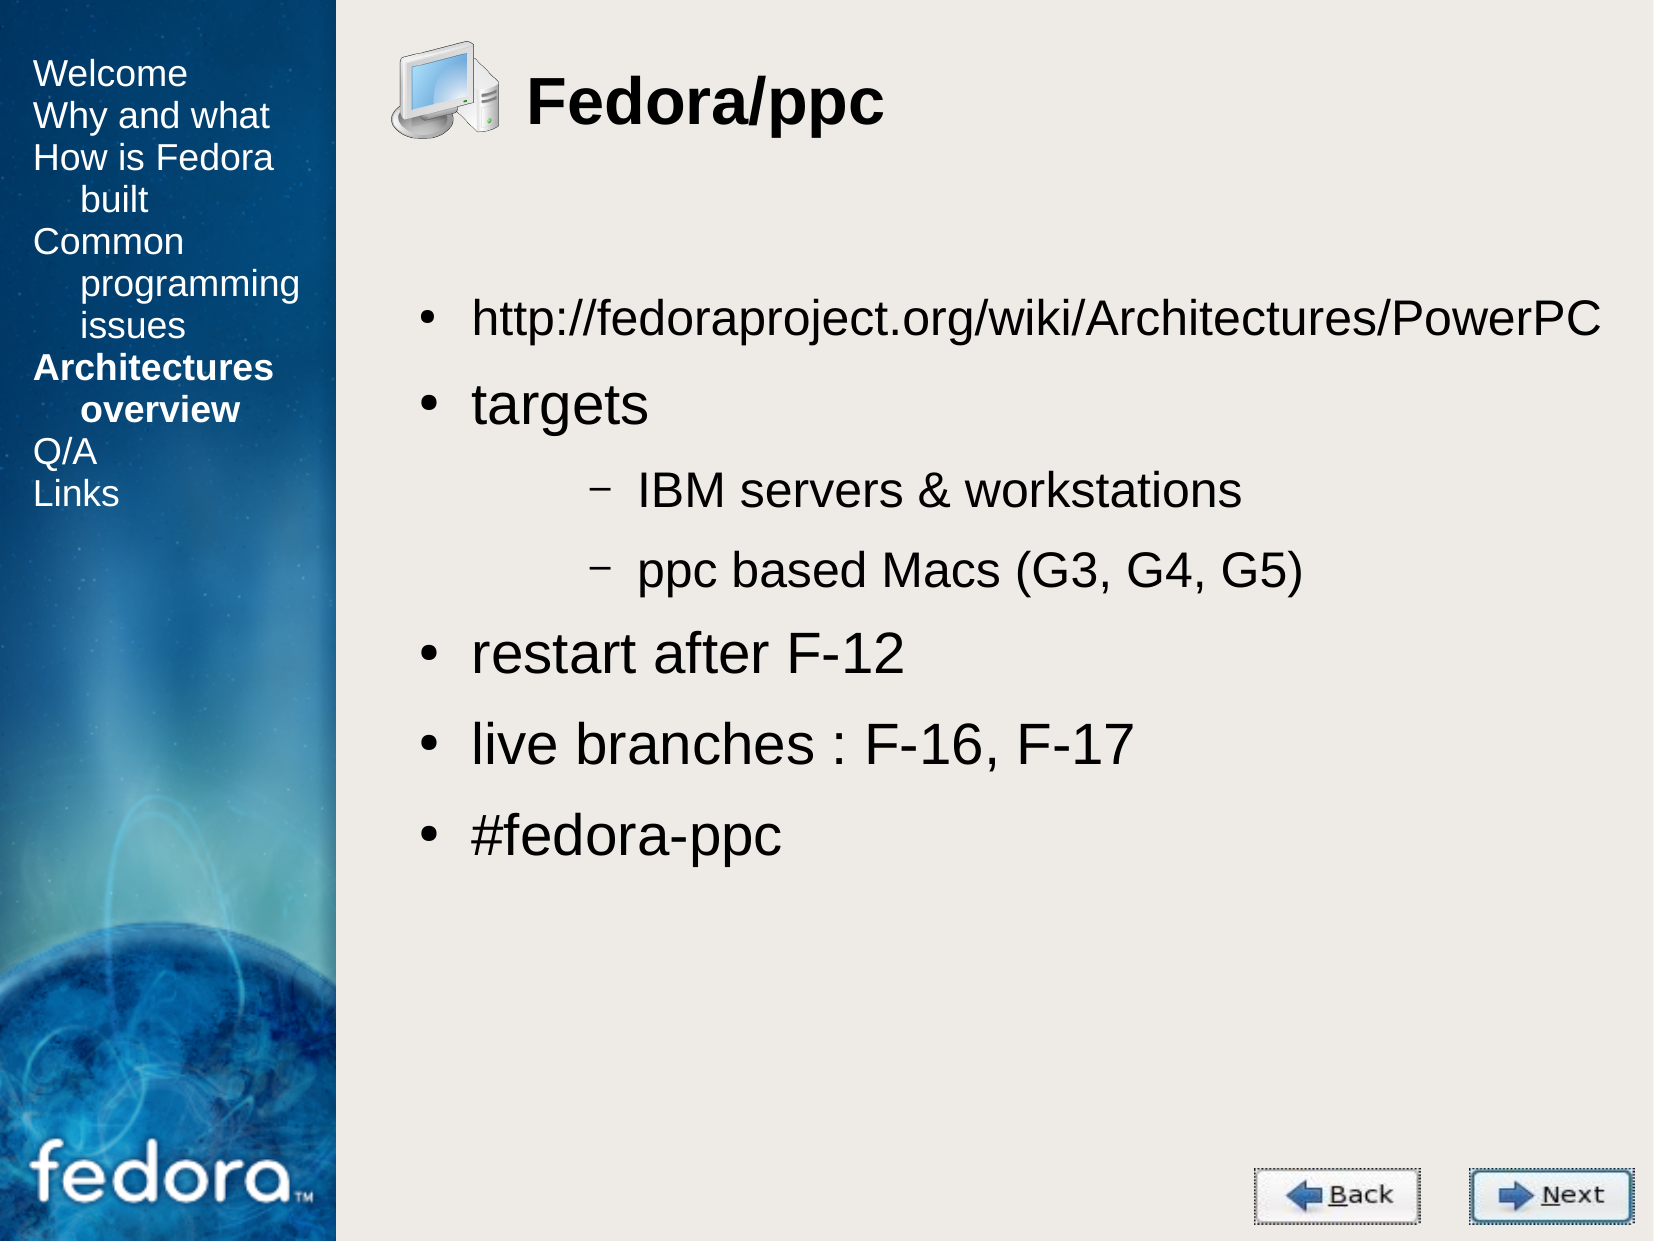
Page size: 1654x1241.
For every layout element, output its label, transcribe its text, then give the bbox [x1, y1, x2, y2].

text_box Welcome Why and what How is Fedora built Common programming issues Architectures overview Q/A Links [18, 45, 327, 523]
picture [0, 0, 1654, 1241]
text_box Fedora/ppc [511, 56, 1316, 147]
list http://fedoraproject.org/wiki/Architectures/PowerPC targets IBM servers & workstations ppc based Macs (G3, G4, G5) restart after F-12 live branches : F-16, F-17 #fedora-ppc [400, 290, 1617, 1094]
